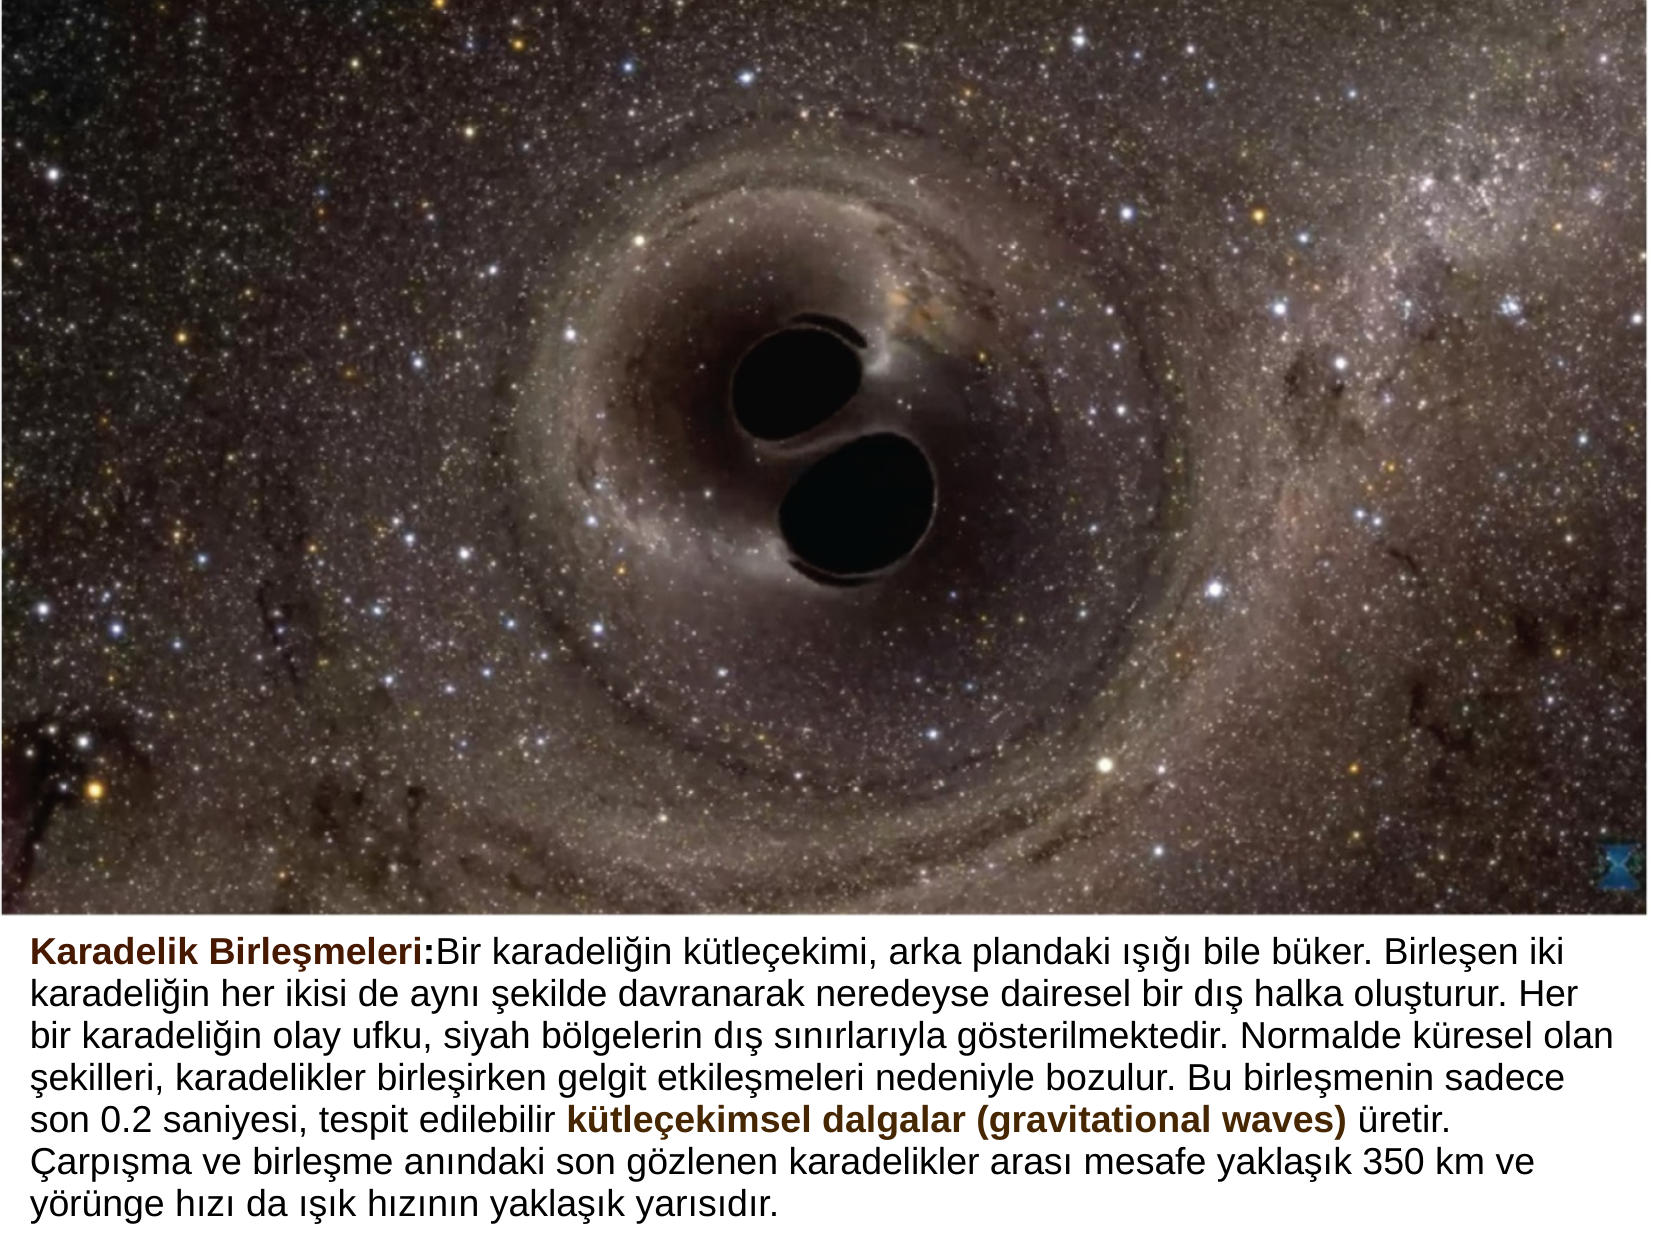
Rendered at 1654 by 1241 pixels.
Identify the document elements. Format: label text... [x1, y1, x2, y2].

text_box Karadelik Birleşmeleri:Bir karadeliğin kütleçekimi, arka plandaki ışığı bile büker. Birleşen iki karadeliğin her ikisi de aynı şekilde davranarak neredeyse dairesel bir dış halka oluşturur. Her bir karadeliğin olay ufku, siyah bölgelerin dış sınırlarıyla gösterilmektedir. Normalde küresel olan şekilleri, karadelikler birleşirken gelgit etkileşmeleri nedeniyle bozulur. Bu birleşmenin sadece son 0.2 saniyesi, tespit edilebilir kütleçekimsel dalgalar (gravitational waves) üretir. Çarpışma ve birleşme anındaki son gözlenen karadelikler arası mesafe yaklaşık 350 km ve yörünge hızı da ışık hızının yaklaşık yarısıdır. [15, 923, 1636, 1232]
picture [0, 0, 1650, 918]
